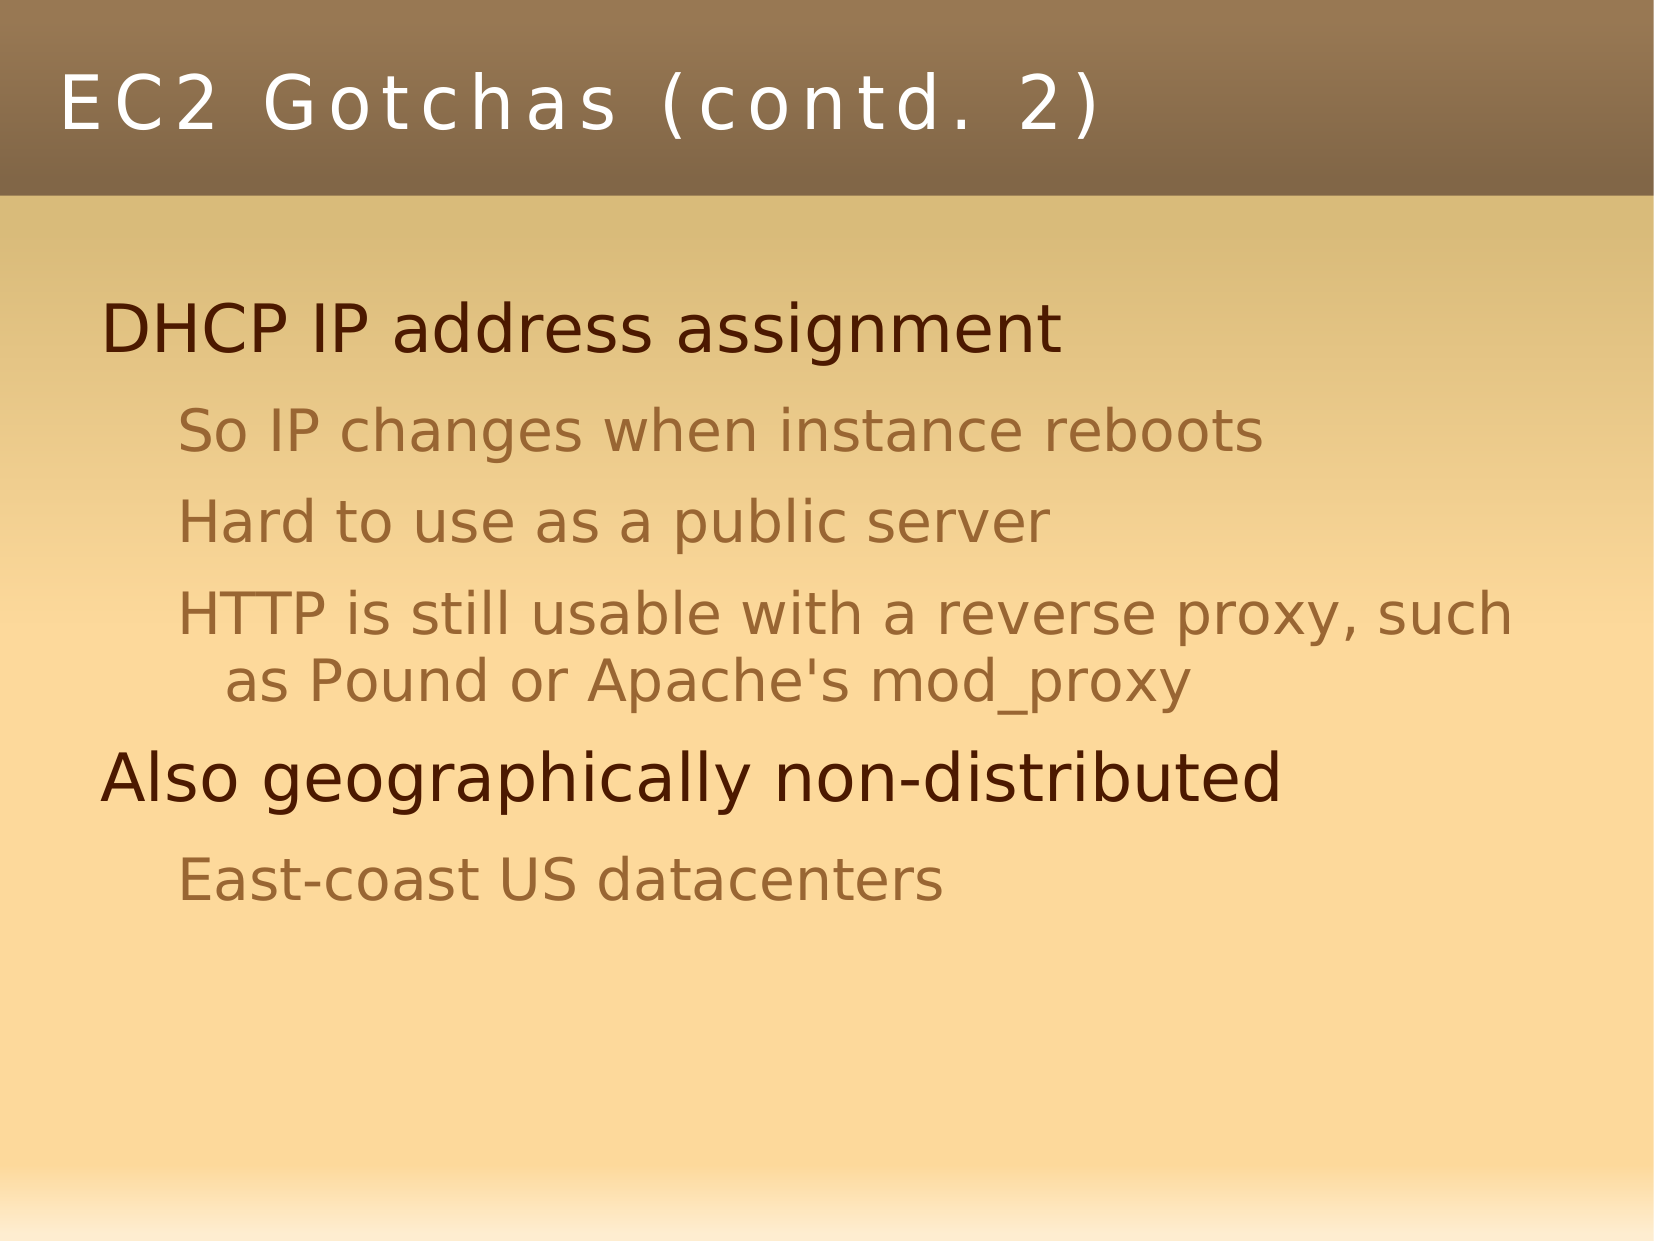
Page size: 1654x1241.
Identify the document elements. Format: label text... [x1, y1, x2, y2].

list DHCP IP address assignment So IP changes when instance reboots Hard to use as a public server HTTP is still usable with a reverse proxy, such as Pound or Apache's mod_proxy Also geographically non-distributed East-coast US datacenters [82, 290, 1571, 1109]
picture [0, 0, 1654, 1241]
title EC2 Gotchas (contd. 2) [59, 29, 1595, 178]
